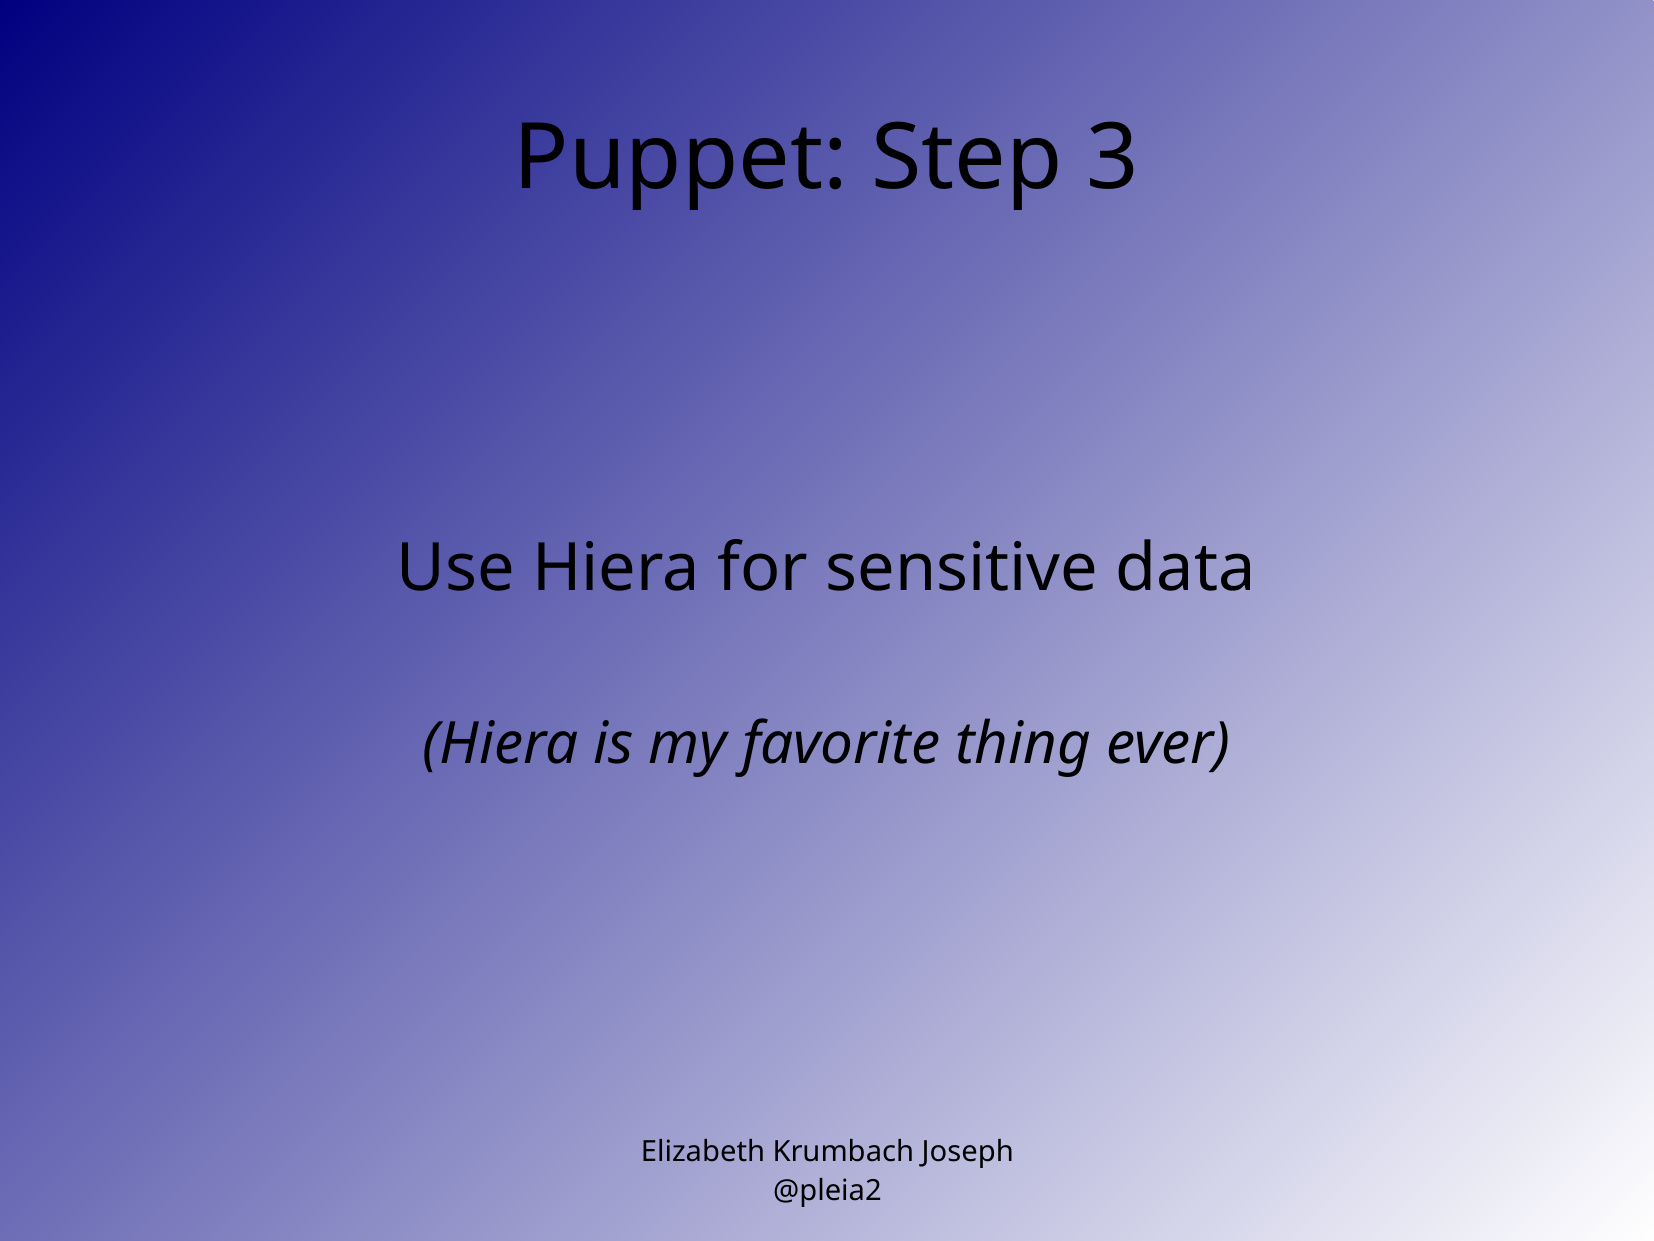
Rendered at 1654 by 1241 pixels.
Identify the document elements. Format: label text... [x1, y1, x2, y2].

title Puppet: Step 3 [82, 49, 1571, 257]
subtitle Use Hiera for sensitive data (Hiera is my favorite thing ever) [82, 290, 1571, 1010]
